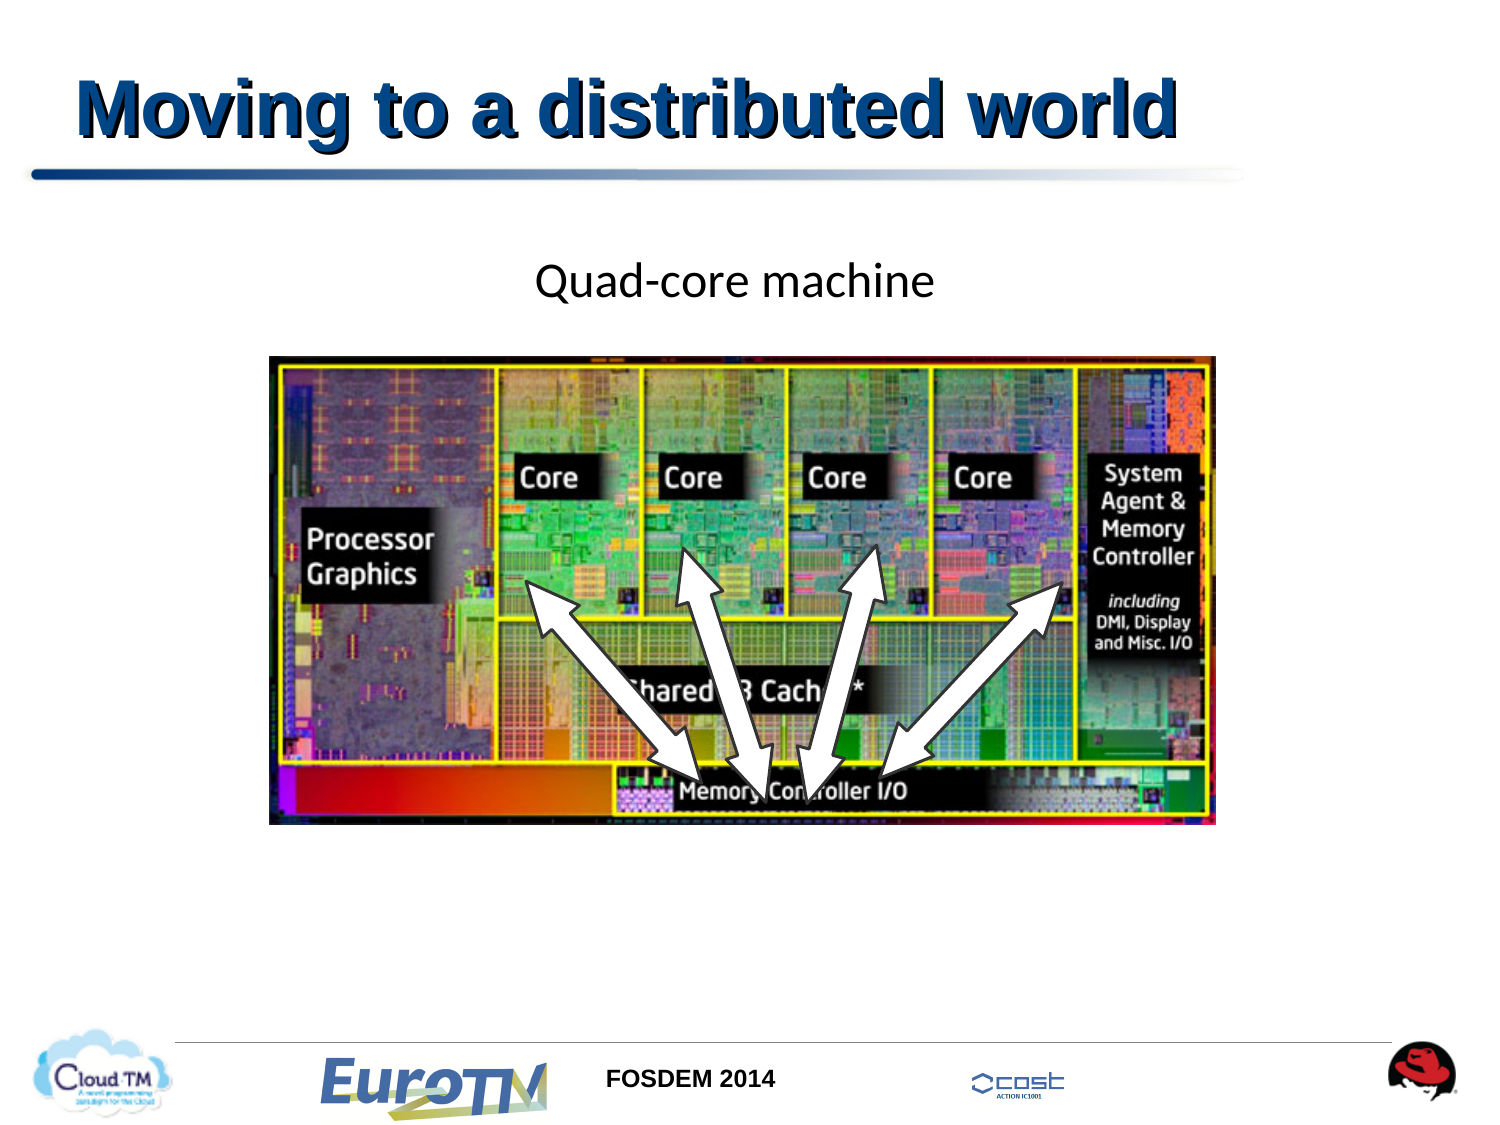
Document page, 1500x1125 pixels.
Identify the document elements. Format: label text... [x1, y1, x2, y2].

text_box [525, 581, 702, 784]
title Moving to a distributed world [59, 42, 1223, 165]
picture [269, 356, 1216, 826]
text_box [676, 547, 773, 803]
text_box Quad-core machine [270, 239, 1201, 315]
picture [315, 1053, 555, 1125]
text_box [879, 582, 1063, 779]
picture [29, 1025, 175, 1120]
text_box [797, 545, 887, 804]
picture [16, 160, 1246, 189]
picture [1387, 1039, 1463, 1110]
